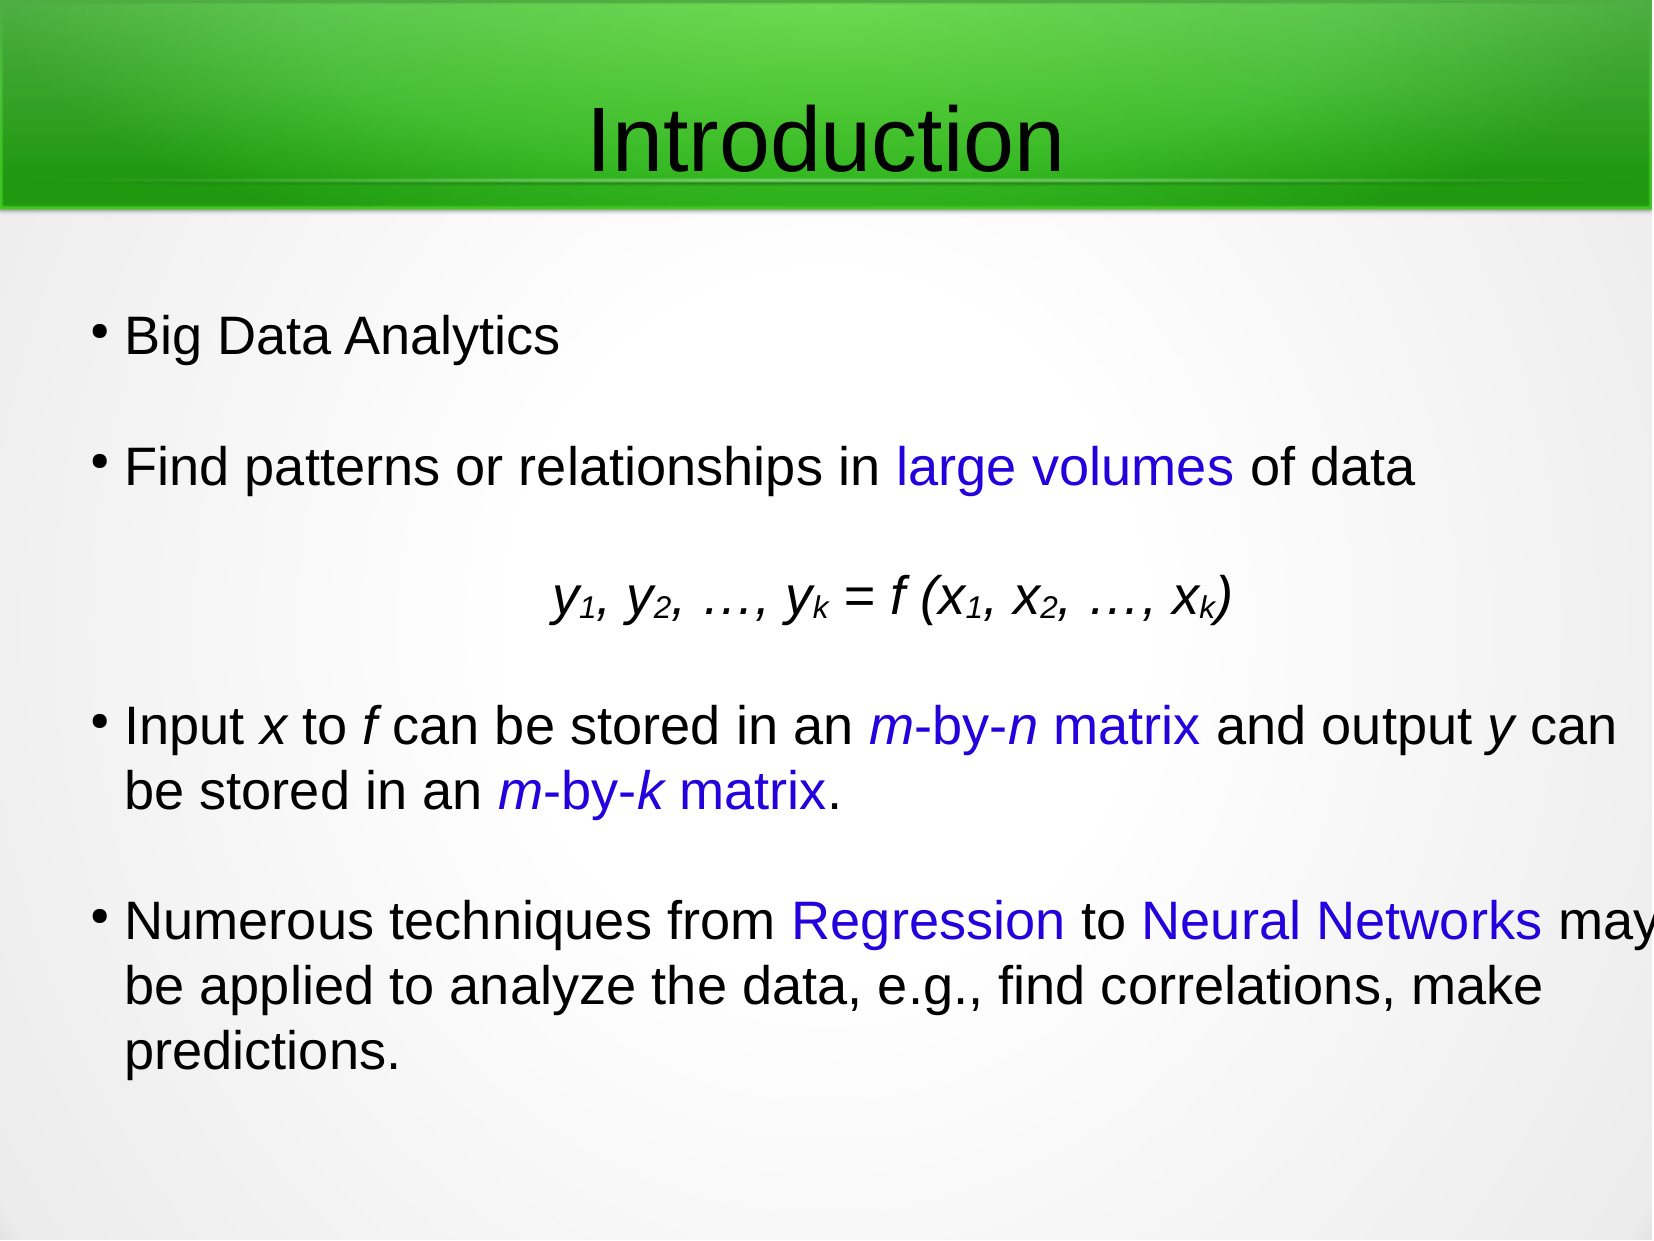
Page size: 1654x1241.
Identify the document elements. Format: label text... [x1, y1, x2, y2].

text_box Big Data Analytics Find patterns or relationships in large volumes of data y1, y2, …, yk = f (x1, x2, …, xk) Input x to f can be stored in an m-by-n matrix and output y can be stored in an m-by-k matrix. Numerous techniques from Regression to Neural Networks may be applied to analyze the data, e.g., find correlations, make predictions. [89, 300, 1578, 1020]
text_box Introduction [82, 74, 1571, 194]
